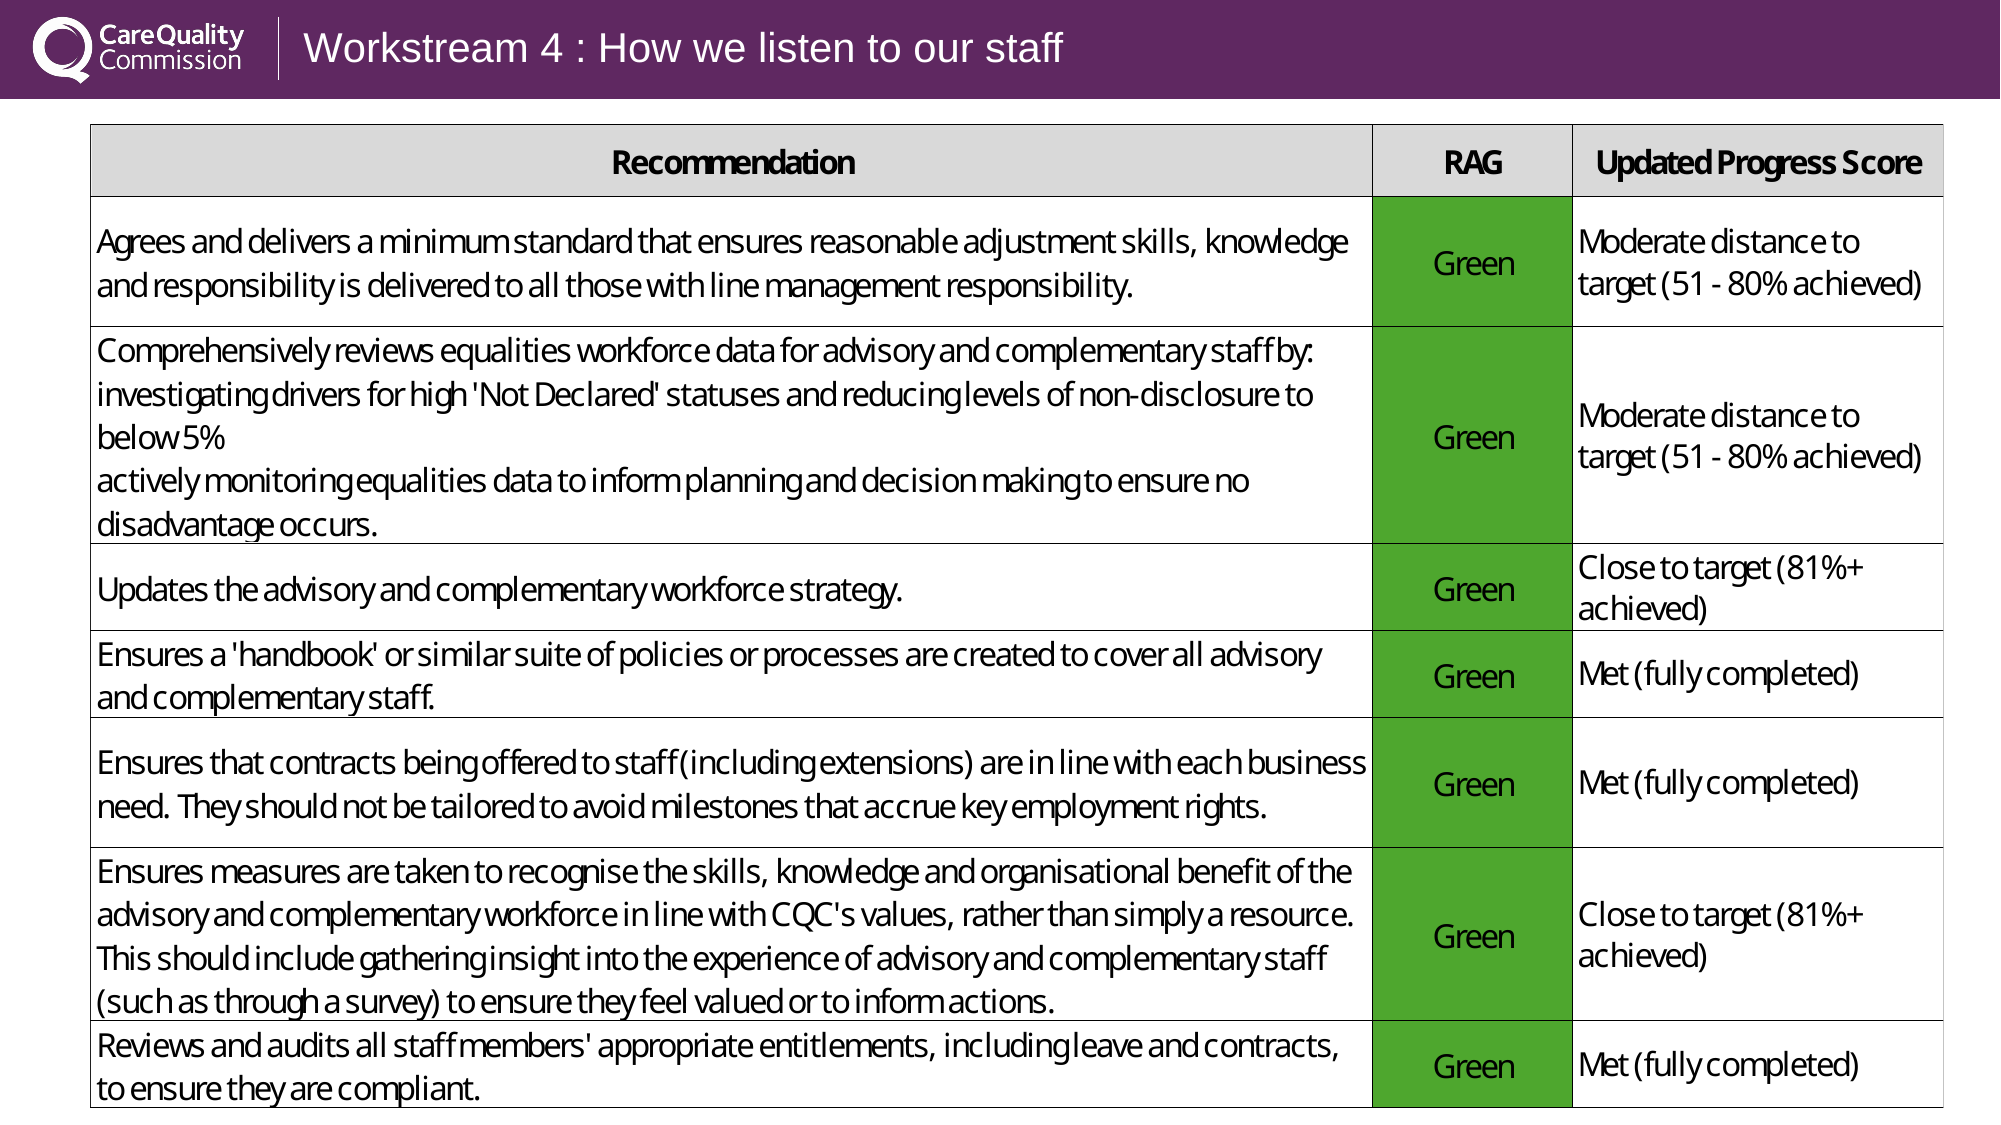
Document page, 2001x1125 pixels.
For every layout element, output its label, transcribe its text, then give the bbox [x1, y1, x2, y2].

picture [90, 123, 1945, 1109]
text_box [0, 0, 2000, 99]
text_box Workstream 4 : How we listen to our staff [288, 13, 1439, 80]
picture [32, 16, 245, 84]
